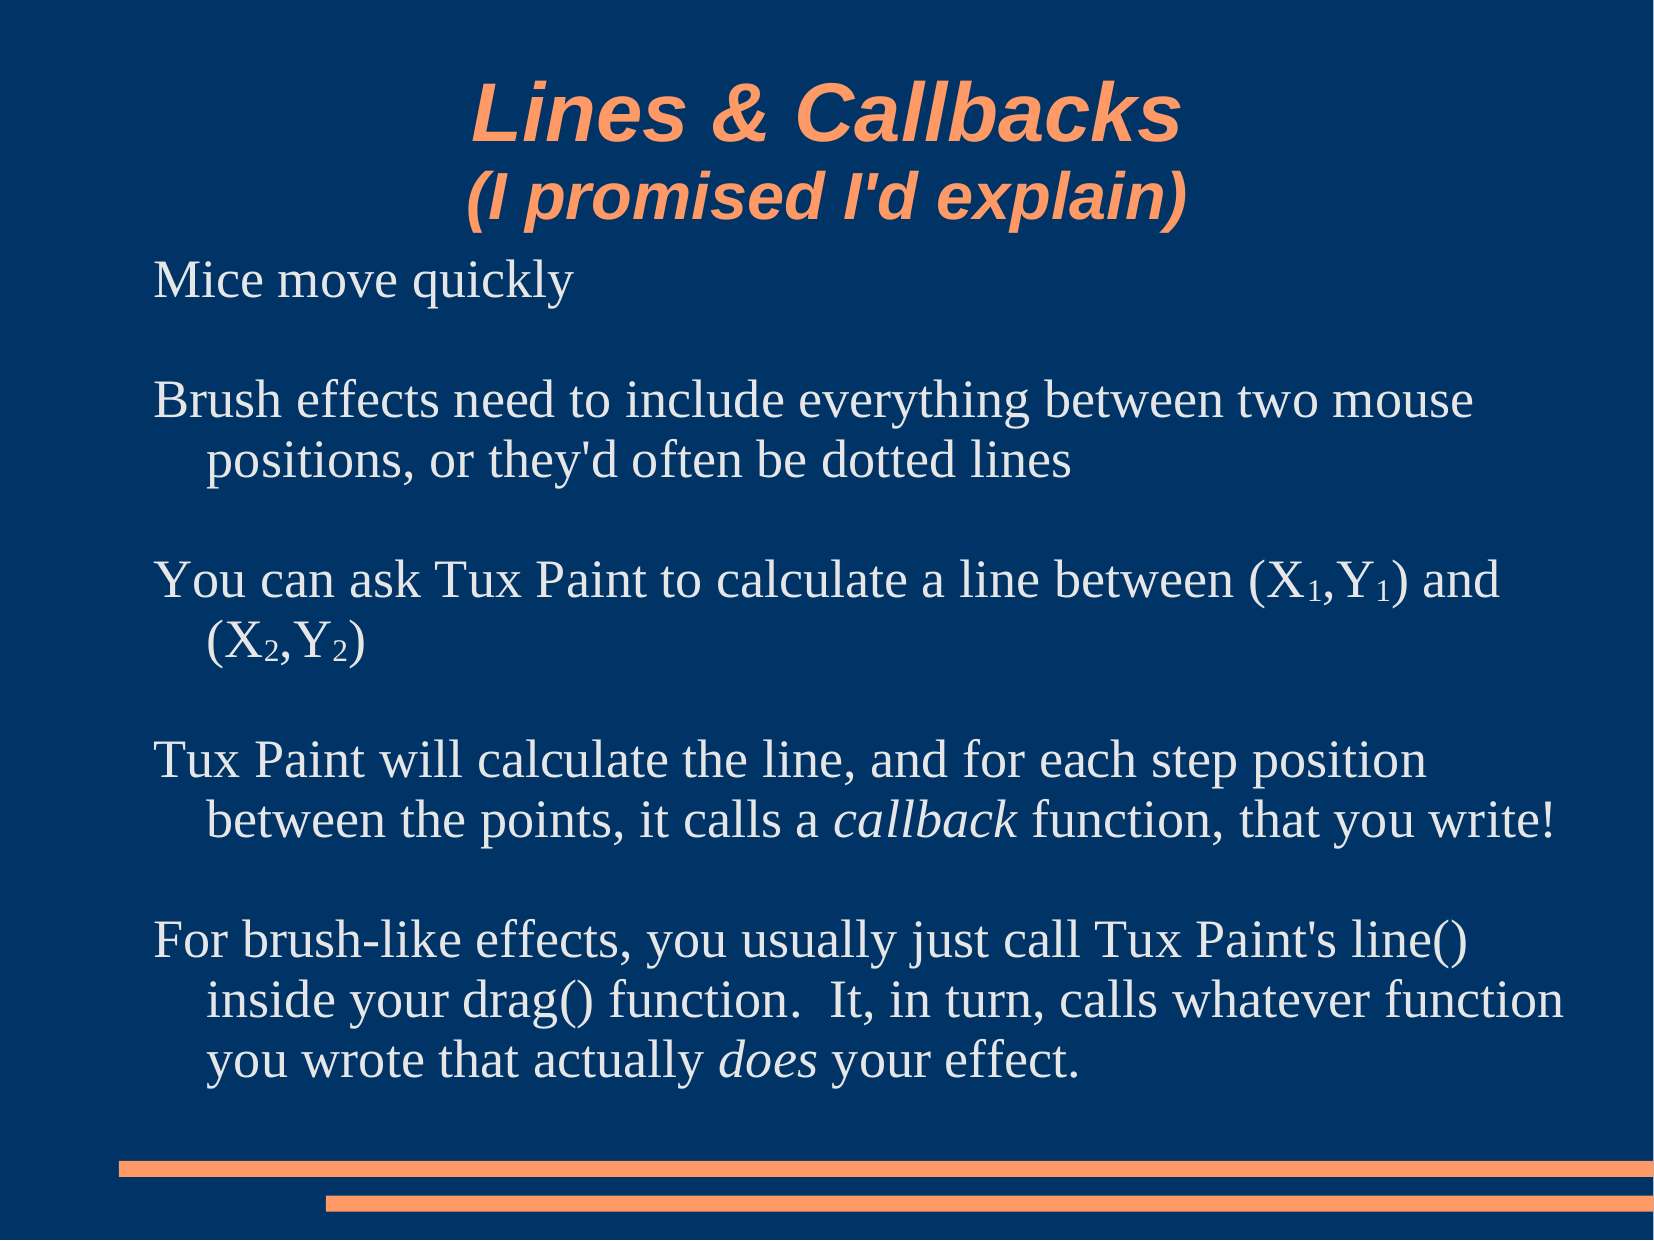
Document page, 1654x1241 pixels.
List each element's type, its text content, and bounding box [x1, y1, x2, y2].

title Lines & Callbacks (I promised I'd explain) [121, 53, 1534, 247]
list Mice move quickly Brush effects need to include everything between two mouse positions, or they'd often be dotted lines You can ask Tux Paint to calculate a line between (X1,Y1) and (X2,Y2) Tux Paint will calculate the line, and for each step position between the points, it calls a callback function, that you write! For brush-like effects, you usually just call Tux Paint's line() inside your drag() function. It, in turn, calls whatever function you wrote that actually does your effect. [135, 249, 1576, 1126]
